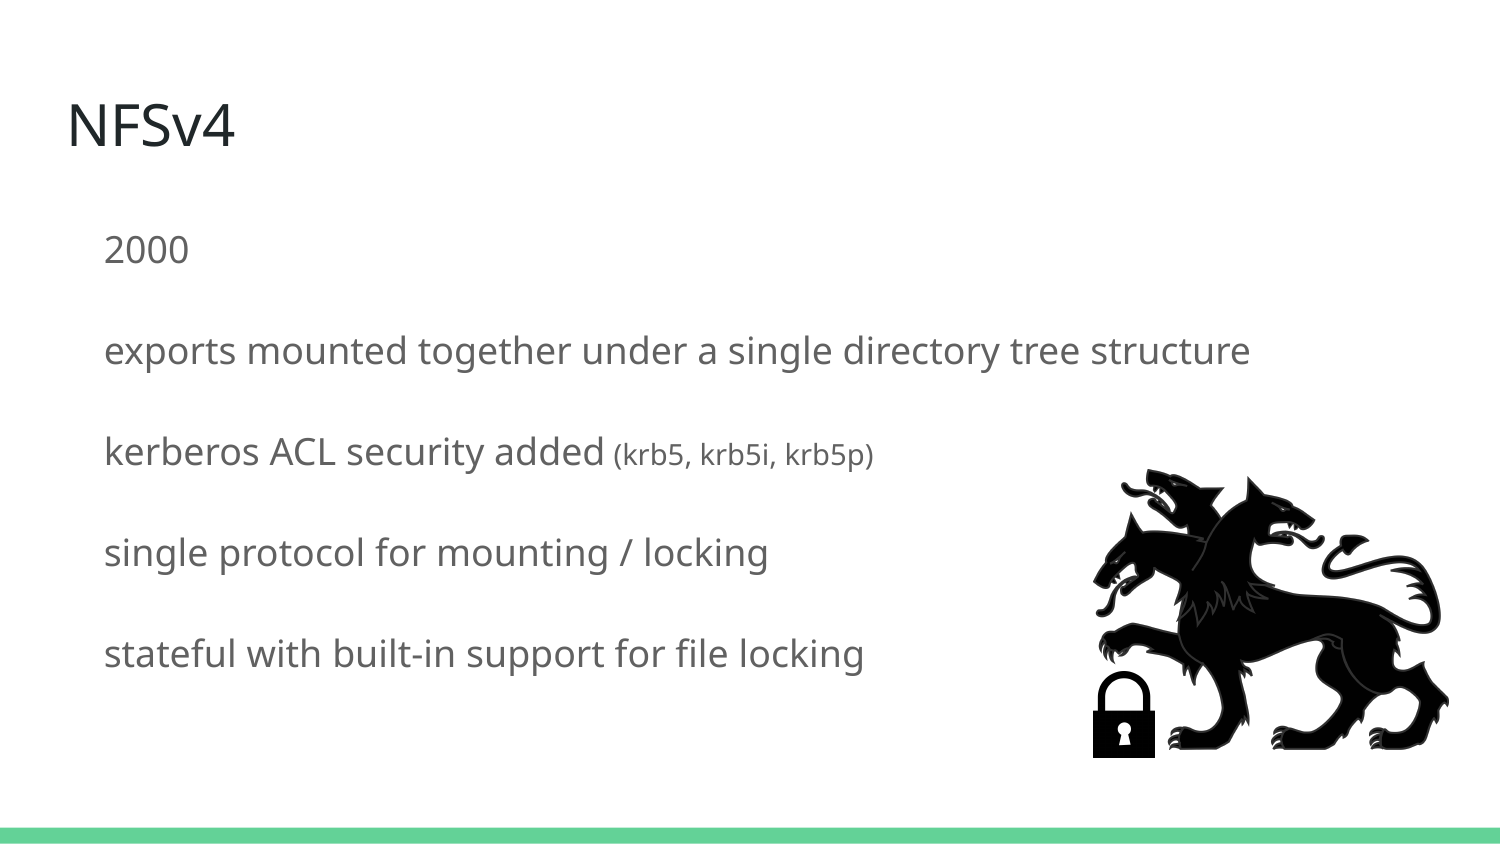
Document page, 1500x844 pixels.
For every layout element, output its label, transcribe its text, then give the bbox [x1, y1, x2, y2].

picture [1093, 469, 1449, 758]
list 2000 exports mounted together under a single directory tree structure kerberos ACL security added (krb5, krb5i, krb5p) single protocol for mounting / locking stateful with built-in support for file locking [51, 189, 1449, 750]
title NFSv4 [51, 72, 1449, 167]
